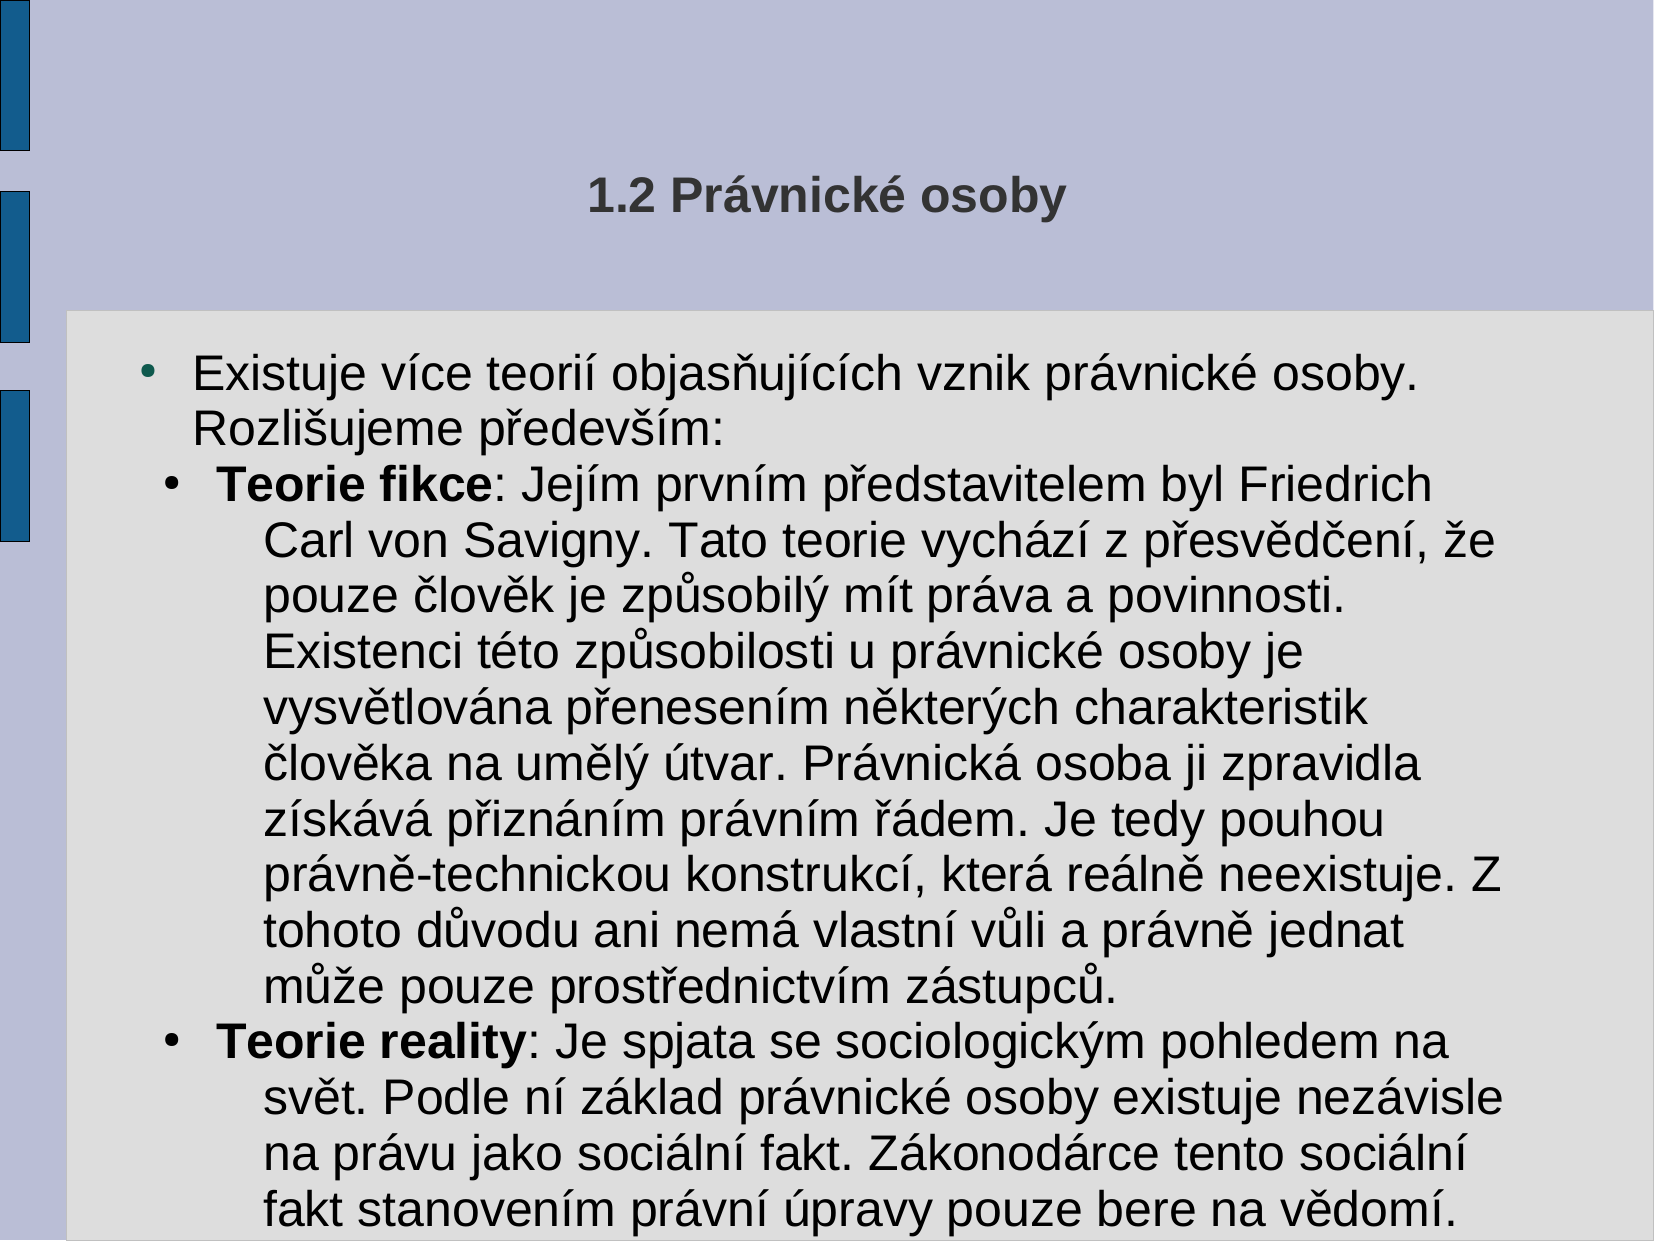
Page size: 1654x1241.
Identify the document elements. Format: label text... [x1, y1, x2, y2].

title 1.2 Právnické osoby [121, 91, 1534, 299]
list Existuje více teorií objasňujících vznik právnické osoby. Rozlišujeme především: Teorie fikce: Jejím prvním představitelem byl Friedrich Carl von Savigny. Tato teorie vychází z přesvědčení, že pouze člověk je způsobilý mít práva a povinnosti. Existenci této způsobilosti u právnické osoby je vysvětlována přenesením některých charakteristik člověka na umělý útvar. Právnická osoba ji zpravidla získává přiznáním právním řádem. Je tedy pouhou právně-technickou konstrukcí, která reálně neexistuje. Z tohoto důvodu ani nemá vlastní vůli a právně jednat může pouze prostřednictvím zástupců. Teorie reality: Je spjata se sociologickým pohledem na svět. Podle ní základ právnické osoby existuje nezávisle na právu jako sociální fakt. Zákonodárce tento sociální fakt stanovením právní úpravy pouze bere na vědomí. [121, 344, 1534, 1240]
